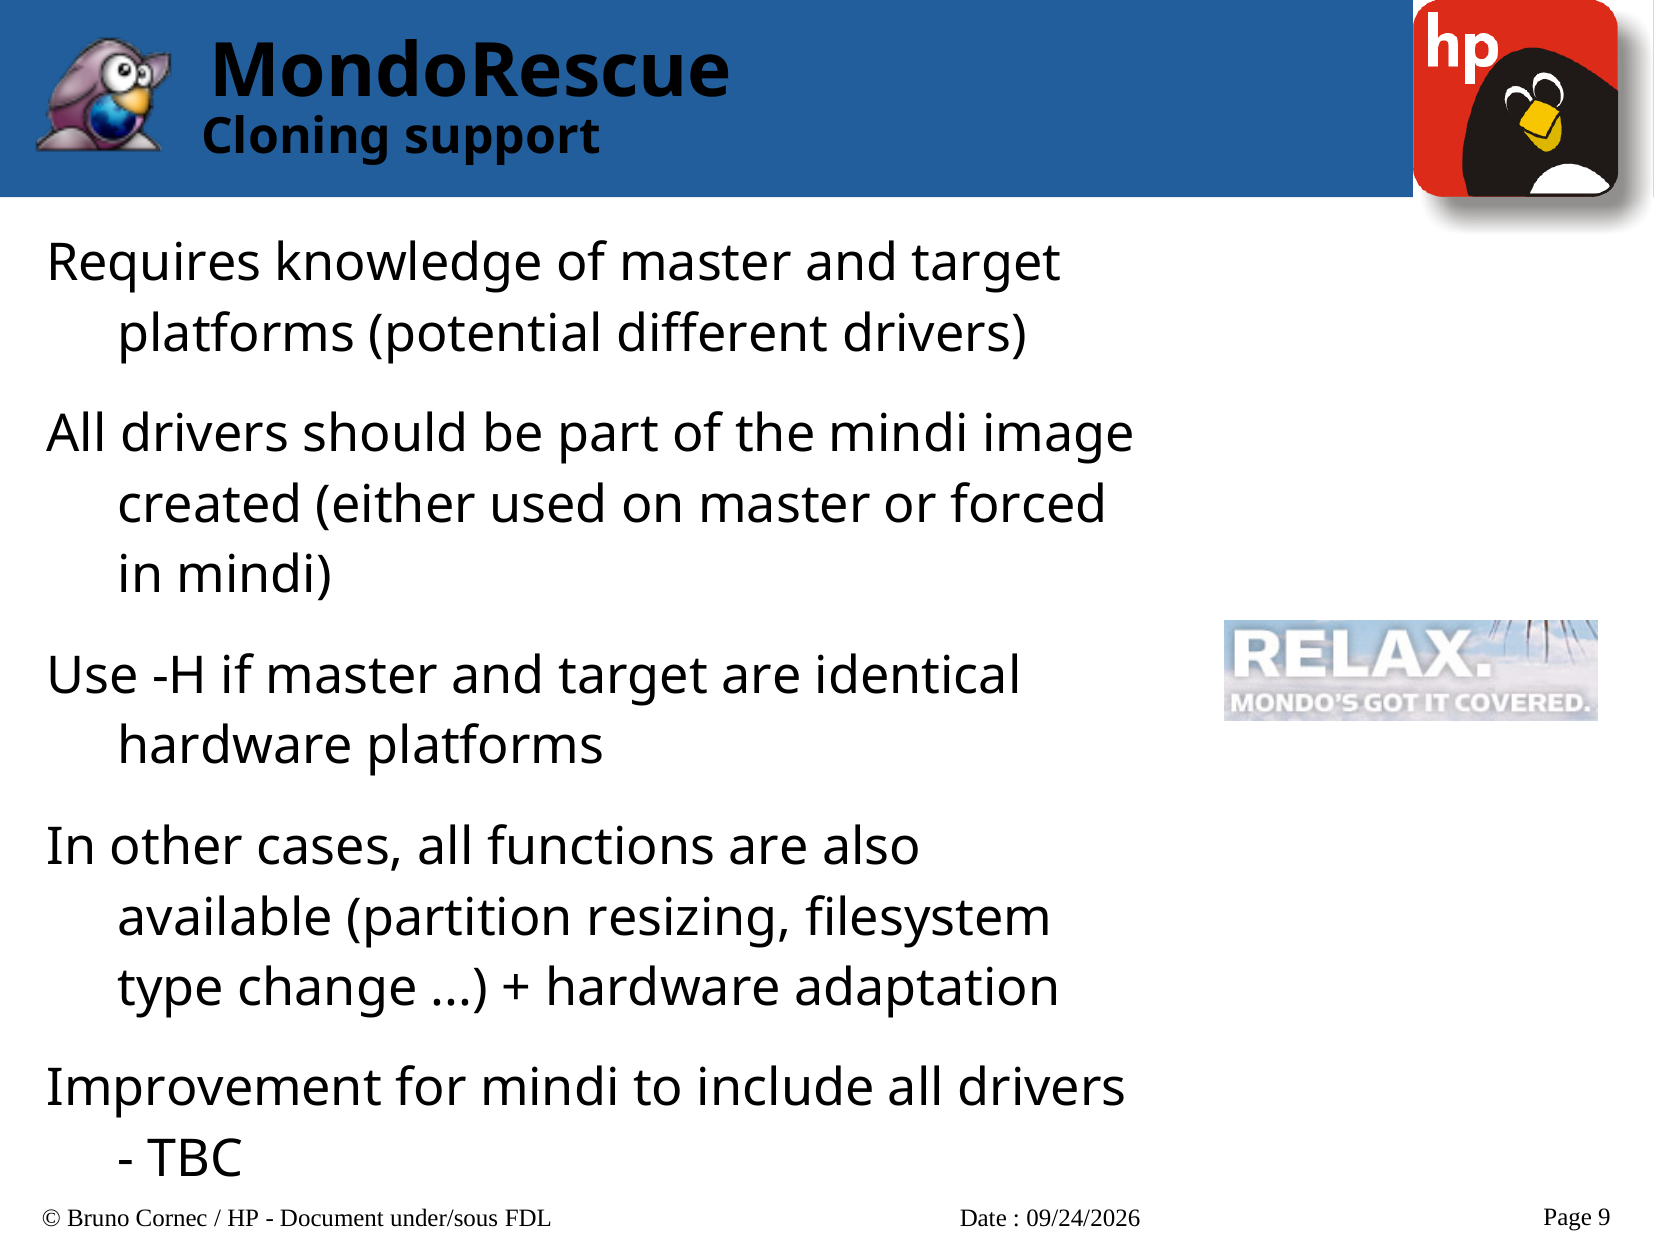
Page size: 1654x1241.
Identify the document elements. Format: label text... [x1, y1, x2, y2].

picture [1224, 620, 1598, 721]
list Requires knowledge of master and target platforms (potential different drivers) All drivers should be part of the mindi image created (either used on master or forced in mindi) Use -H if master and target are identical hardware platforms In other cases, all functions are also available (partition resizing, filesystem type change ...) + hardware adaptation Improvement for mindi to include all drivers - TBC [34, 224, 1138, 1188]
title Cloning support [201, 32, 1190, 241]
picture [1413, 0, 1654, 235]
picture [0, 0, 211, 199]
